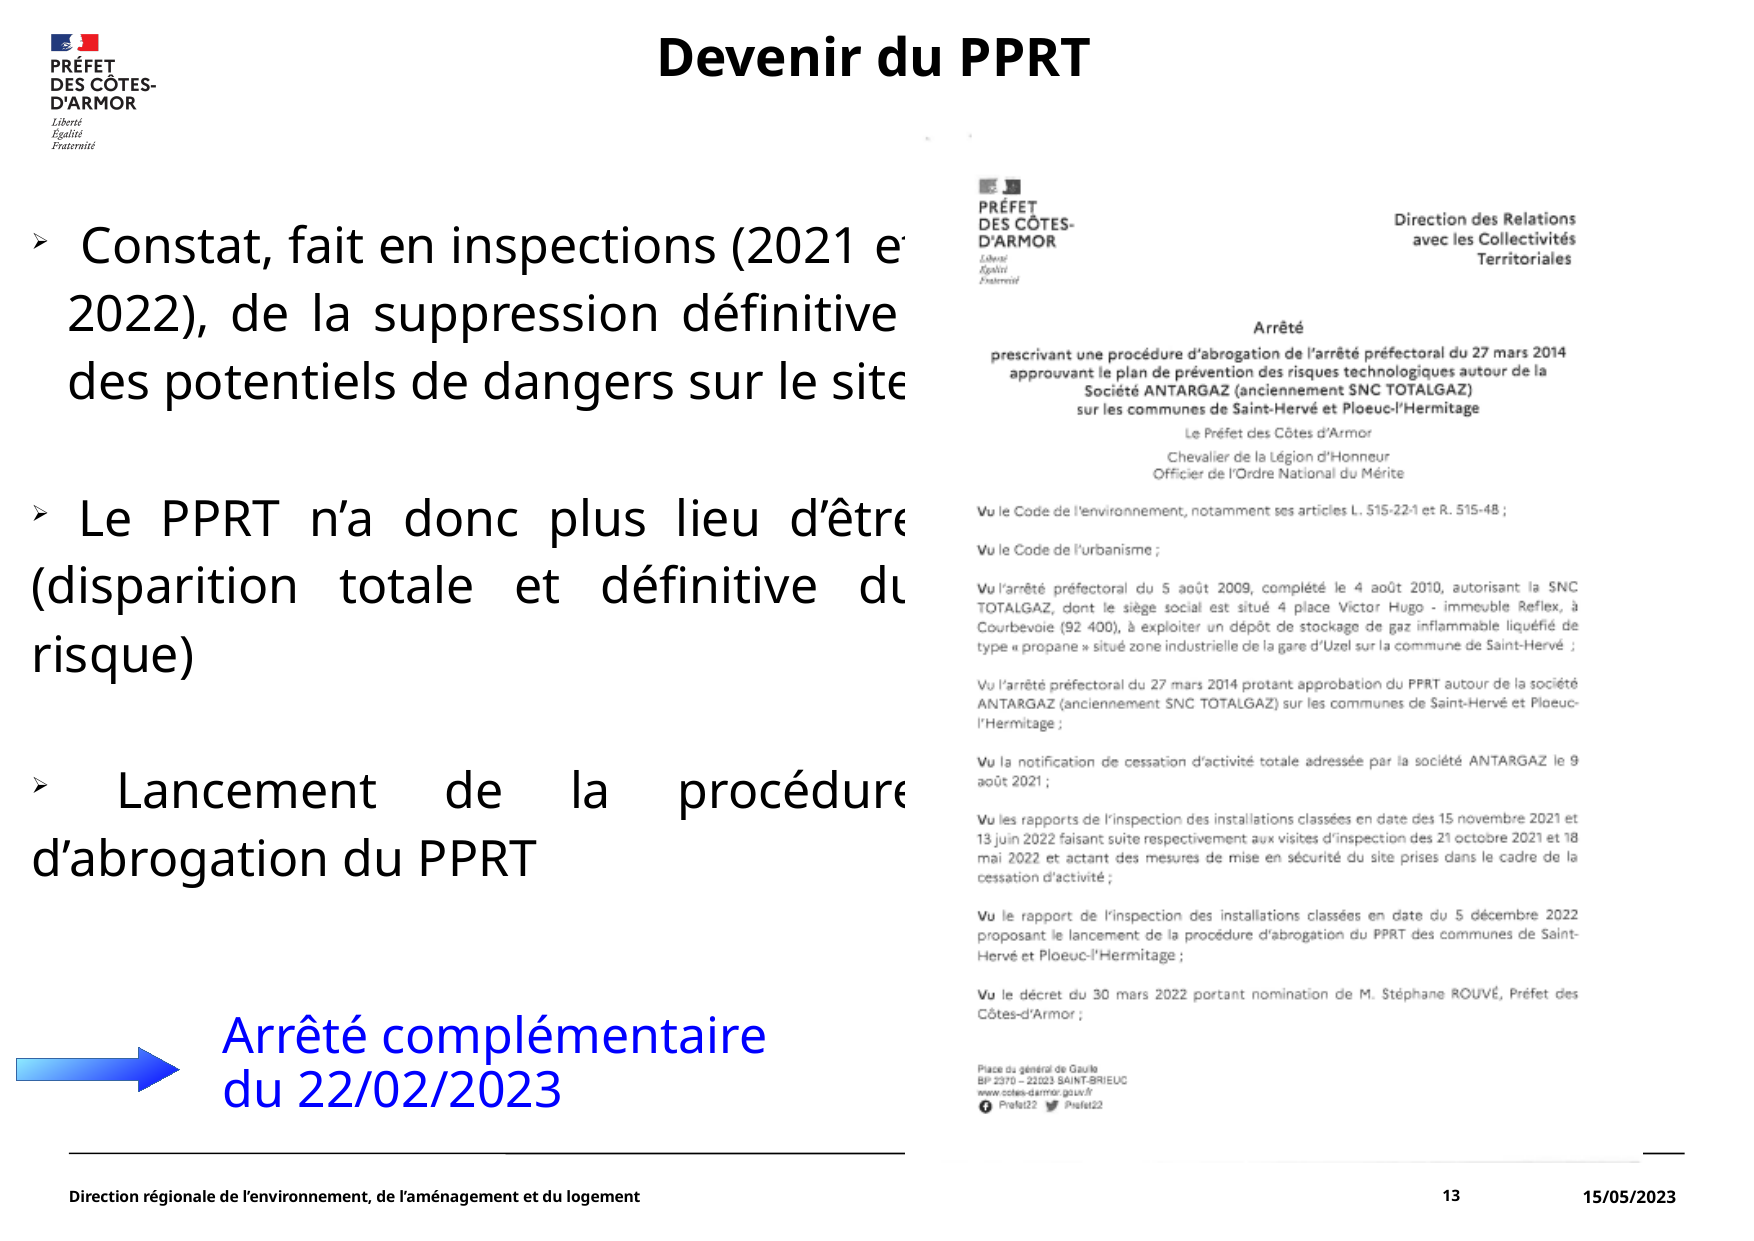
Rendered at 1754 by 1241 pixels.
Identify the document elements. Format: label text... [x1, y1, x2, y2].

text_box Constat, fait en inspections (2021 et 2022), de la suppression définitive des potentiels de dangers sur le site Le PPRT n’a donc plus lieu d’être (disparition totale et définitive du risque) Lancement de la procédure d’abrogation du PPRT [16, 202, 936, 1241]
text_box [16, 1047, 180, 1092]
picture [905, 126, 1643, 1163]
title Devenir du PPRT [257, 30, 1490, 115]
title Arrêté complémentaire du 22/02/2023 [222, 1010, 870, 1095]
